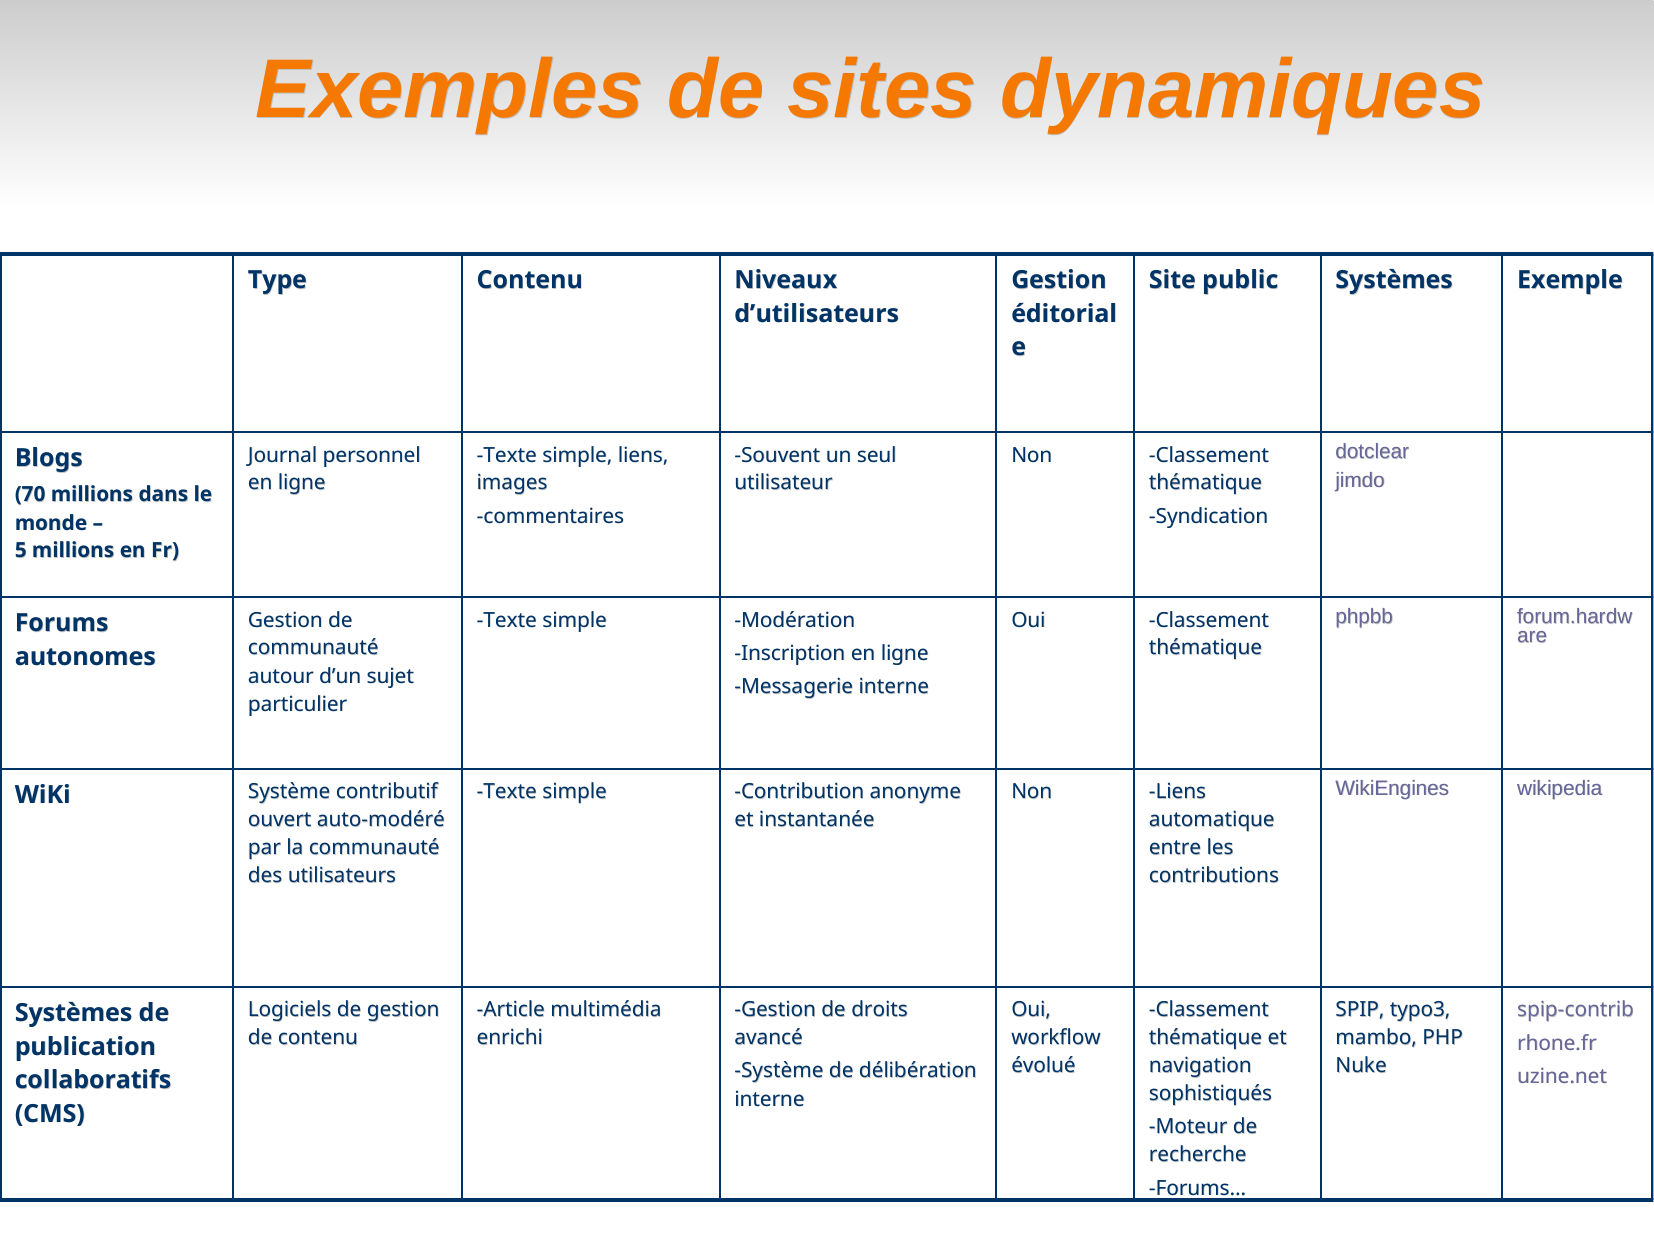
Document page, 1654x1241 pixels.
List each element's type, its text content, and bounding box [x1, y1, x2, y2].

list dotclear jimdo [1322, 433, 1501, 596]
list -Texte simple [463, 770, 719, 986]
list -Texte simple [463, 598, 719, 768]
list [1503, 433, 1651, 596]
list -Souvent un seul utilisateur [721, 433, 995, 596]
list Blogs (70 millions dans le monde – 5 millions en Fr) [2, 433, 232, 596]
list Systèmes de publication collaboratifs (CMS) [2, 988, 232, 1198]
list phpbb [1322, 598, 1501, 768]
list Système contributif ouvert auto-modéré par la communauté des utilisateurs [234, 770, 461, 986]
list -Gestion de droits avancé -Système de délibération interne [721, 988, 995, 1198]
list -Contribution anonyme et instantanée [721, 770, 995, 986]
list Contenu [463, 256, 719, 431]
list Non [997, 433, 1133, 596]
list forum.hardware [1503, 598, 1651, 768]
list Type [234, 256, 461, 431]
list -Classement thématique et navigation sophistiqués -Moteur de recherche -Forums… [1135, 988, 1320, 1198]
list Niveaux d’utilisateurs [721, 256, 995, 431]
list Oui, workflow évolué [997, 988, 1133, 1198]
list Non [997, 770, 1133, 986]
list Forums autonomes [2, 598, 232, 768]
list SPIP, typo3, mambo, PHP Nuke [1322, 988, 1501, 1198]
list Gestion éditoriale [997, 256, 1133, 431]
list Oui [997, 598, 1133, 768]
list Site public [1135, 256, 1320, 431]
list Logiciels de gestion de contenu [234, 988, 461, 1198]
list -Modération -Inscription en ligne -Messagerie interne [721, 598, 995, 768]
title Exemples de sites dynamiques [88, 0, 1654, 178]
list wikipedia [1503, 770, 1651, 986]
list Systèmes [1322, 256, 1501, 431]
list spip-contrib rhone.fr uzine.net [1503, 988, 1651, 1198]
list WiKi [2, 770, 232, 986]
list WikiEngines [1322, 770, 1501, 986]
list -Texte simple, liens, images -commentaires [463, 433, 719, 596]
list -Classement thématique -Syndication [1135, 433, 1320, 596]
list Exemple [1503, 256, 1651, 431]
list Journal personnel en ligne [234, 433, 461, 596]
list -Article multimédia enrichi [463, 988, 719, 1198]
list -Liens automatique entre les contributions [1135, 770, 1320, 986]
list -Classement thématique [1135, 598, 1320, 768]
list Gestion de communauté autour d’un sujet particulier [234, 598, 461, 768]
